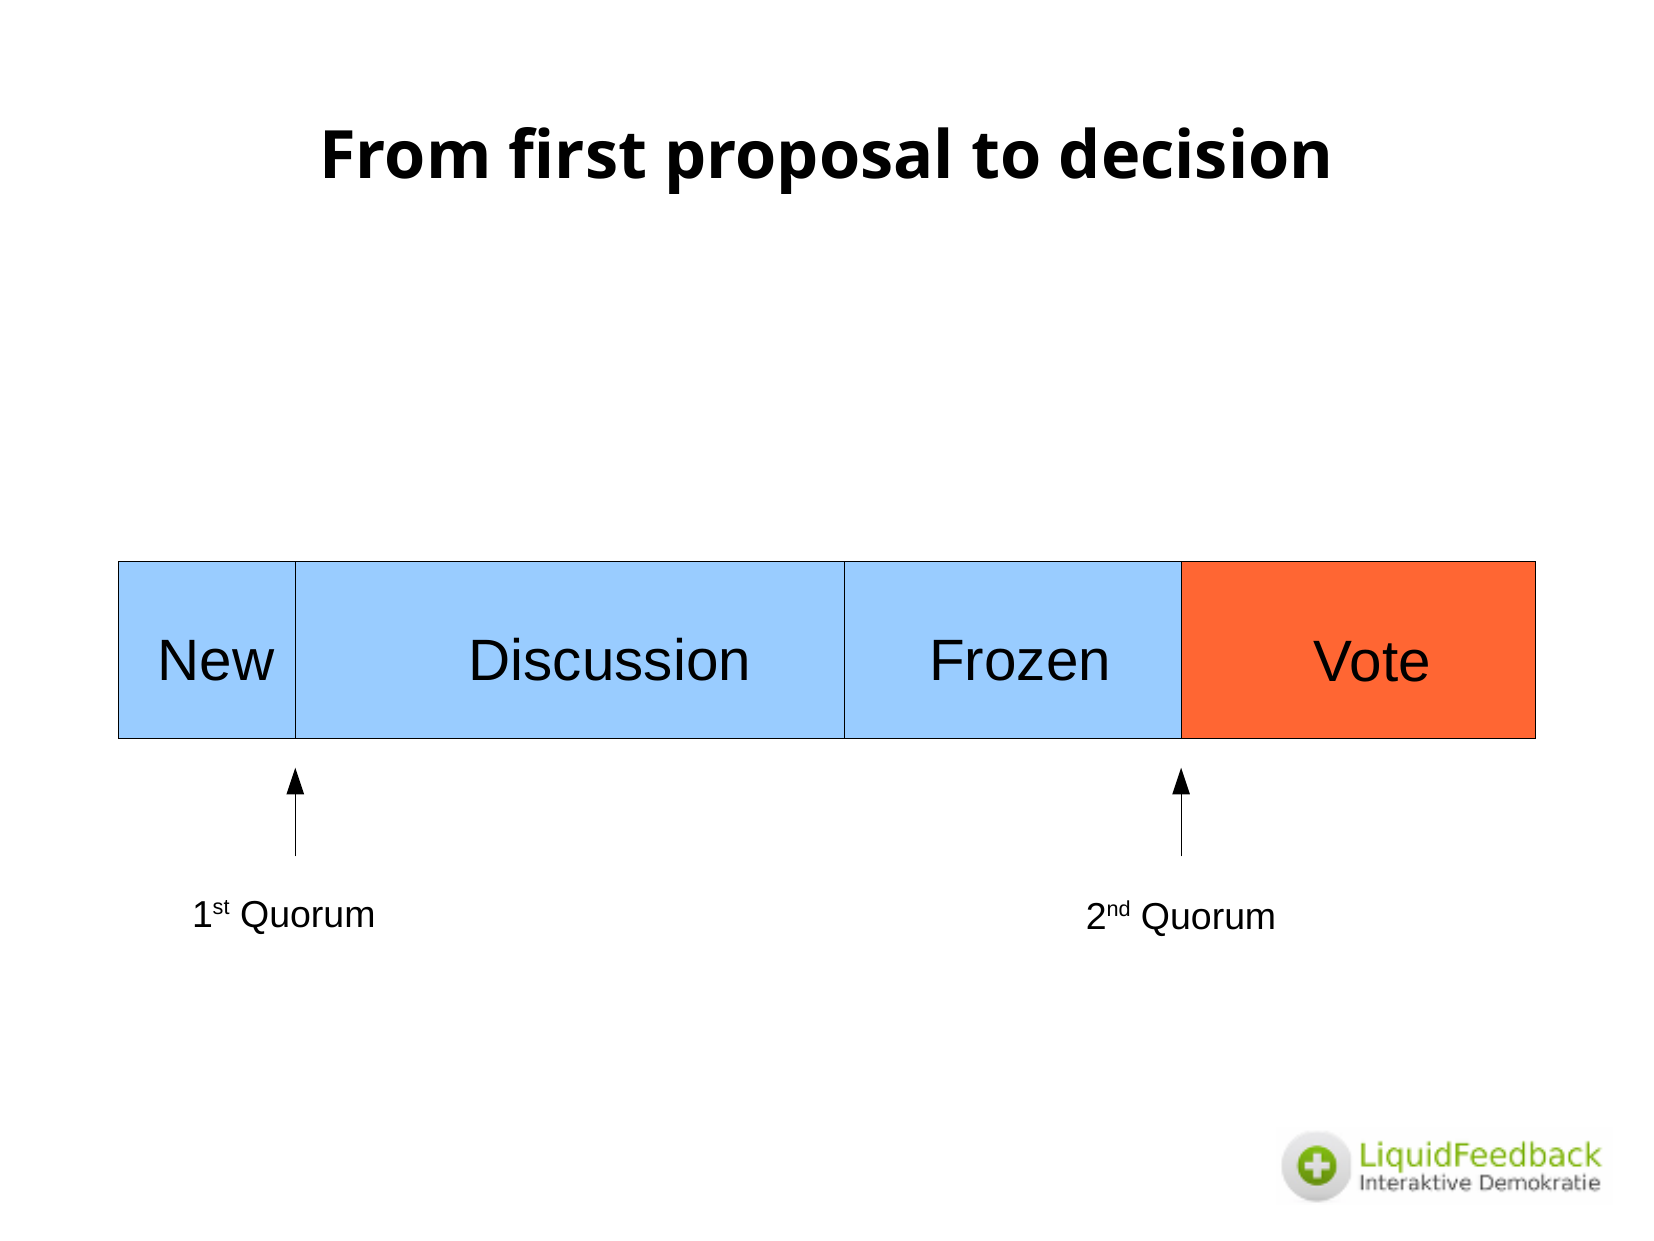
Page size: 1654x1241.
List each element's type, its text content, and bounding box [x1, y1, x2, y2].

text_box [296, 700, 844, 739]
text_box 2nd Quorum [1003, 888, 1359, 947]
text_box Vote [1299, 621, 1654, 702]
text_box [118, 700, 295, 739]
title From first proposal to decision [82, 49, 1571, 257]
text_box New Discussion Frozen [296, 620, 844, 700]
text_box New Discussion Frozen [845, 620, 1182, 700]
text_box [845, 561, 1536, 739]
text_box [118, 561, 295, 620]
text_box New Discussion Frozen [88, 620, 295, 700]
picture [1276, 1127, 1613, 1205]
text_box [296, 561, 844, 620]
text_box 1st Quorum [177, 885, 414, 945]
